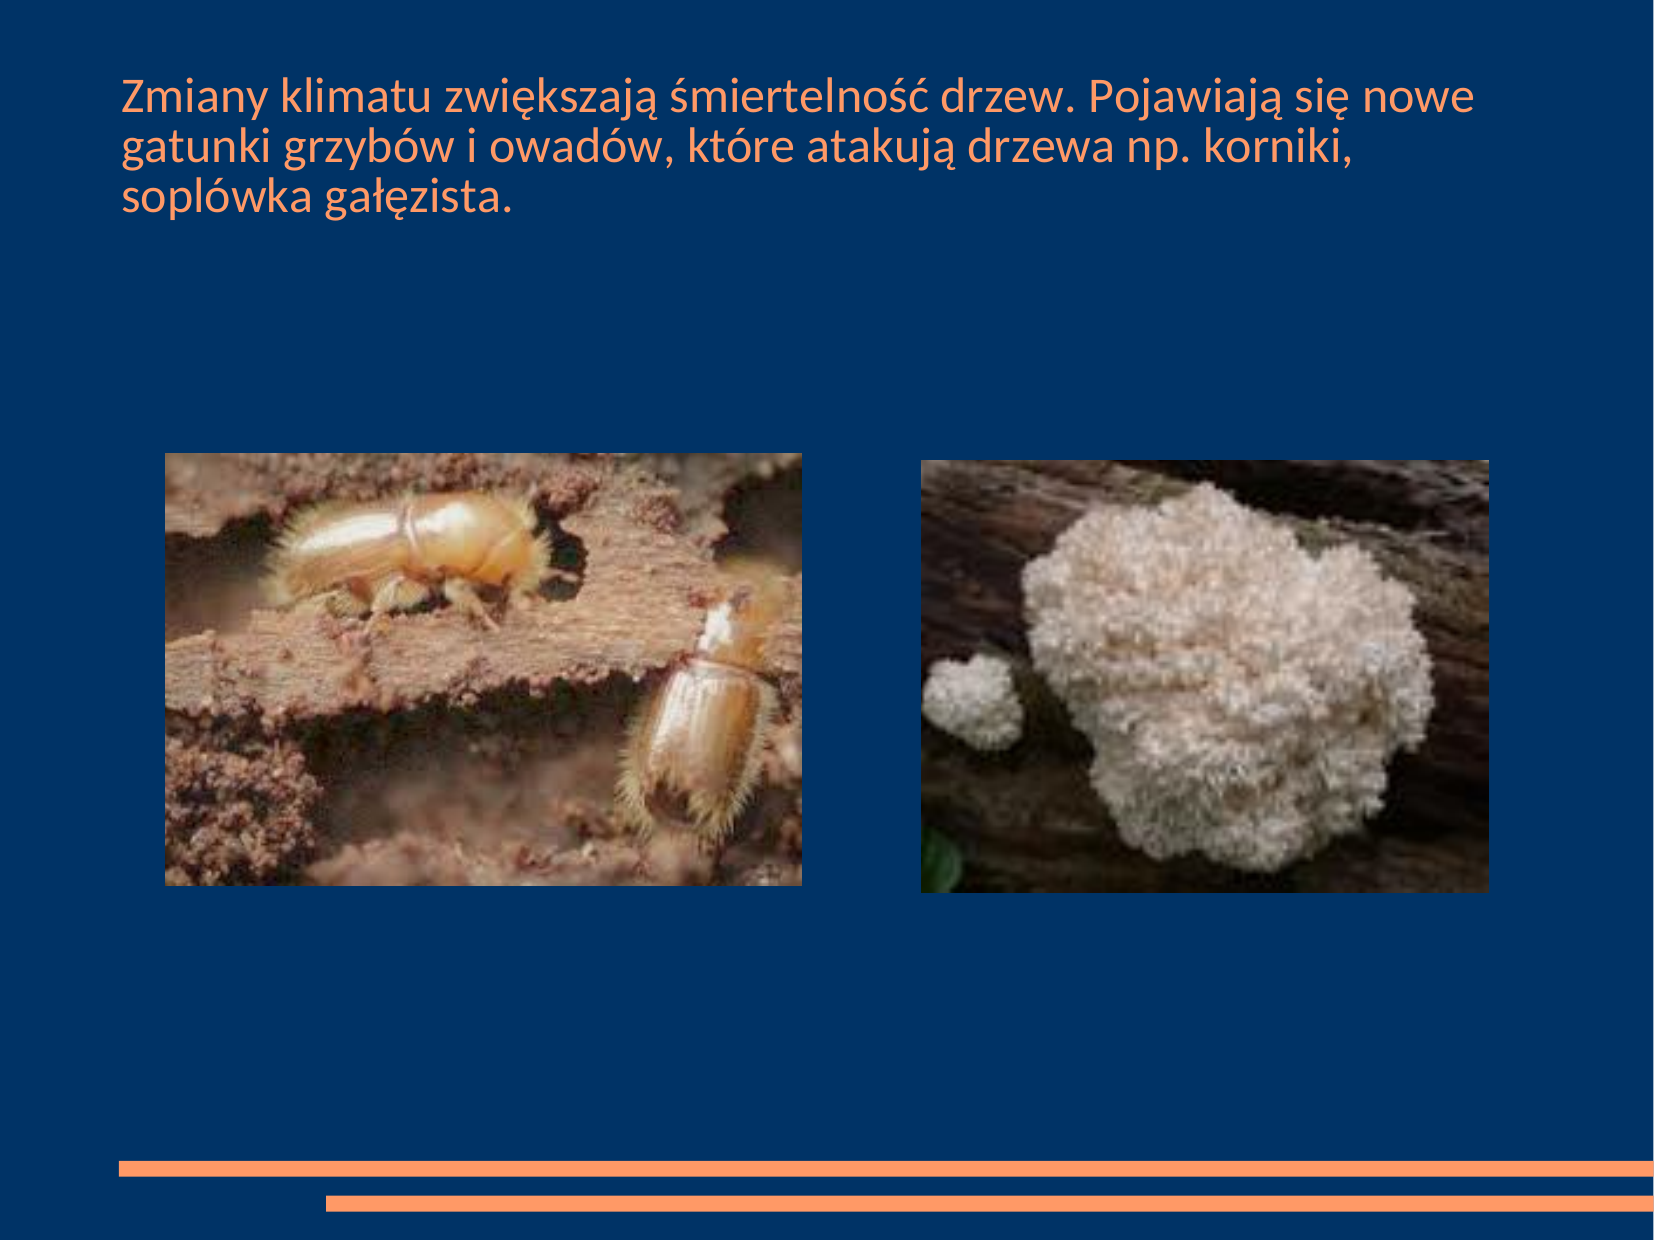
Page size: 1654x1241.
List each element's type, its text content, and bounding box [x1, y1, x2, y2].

title Zmiany klimatu zwiększają śmiertelność drzew. Pojawiają się nowe gatunki grzybów i owadów, które atakują drzewa np. korniki, soplówka gałęzista. [121, 46, 1534, 254]
picture [921, 460, 1489, 893]
picture [165, 453, 802, 886]
